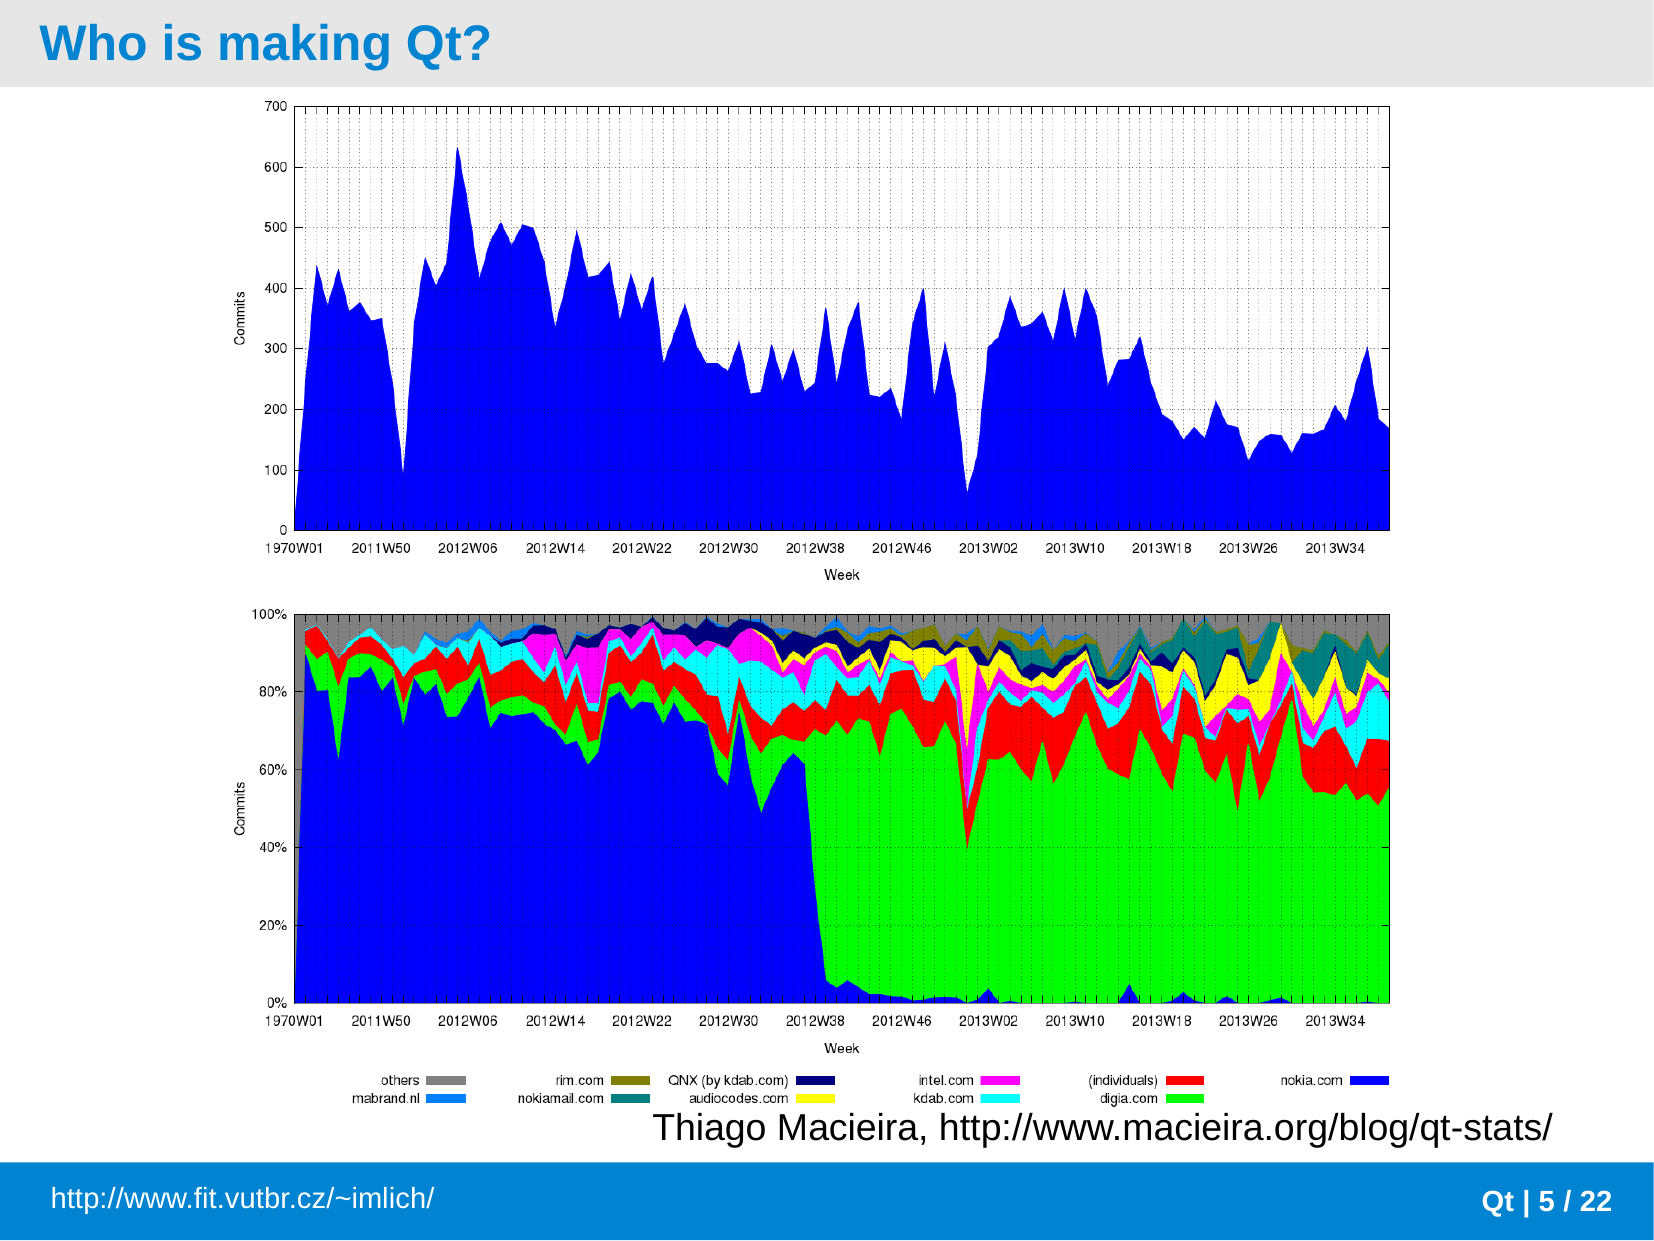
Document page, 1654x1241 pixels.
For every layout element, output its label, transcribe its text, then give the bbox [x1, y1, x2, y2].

picture [226, 90, 1427, 1114]
title Who is making Qt? [39, 5, 1615, 81]
text_box Thiago Macieira, http://www.macieira.org/blog/qt-stats/ [637, 1099, 1651, 1161]
